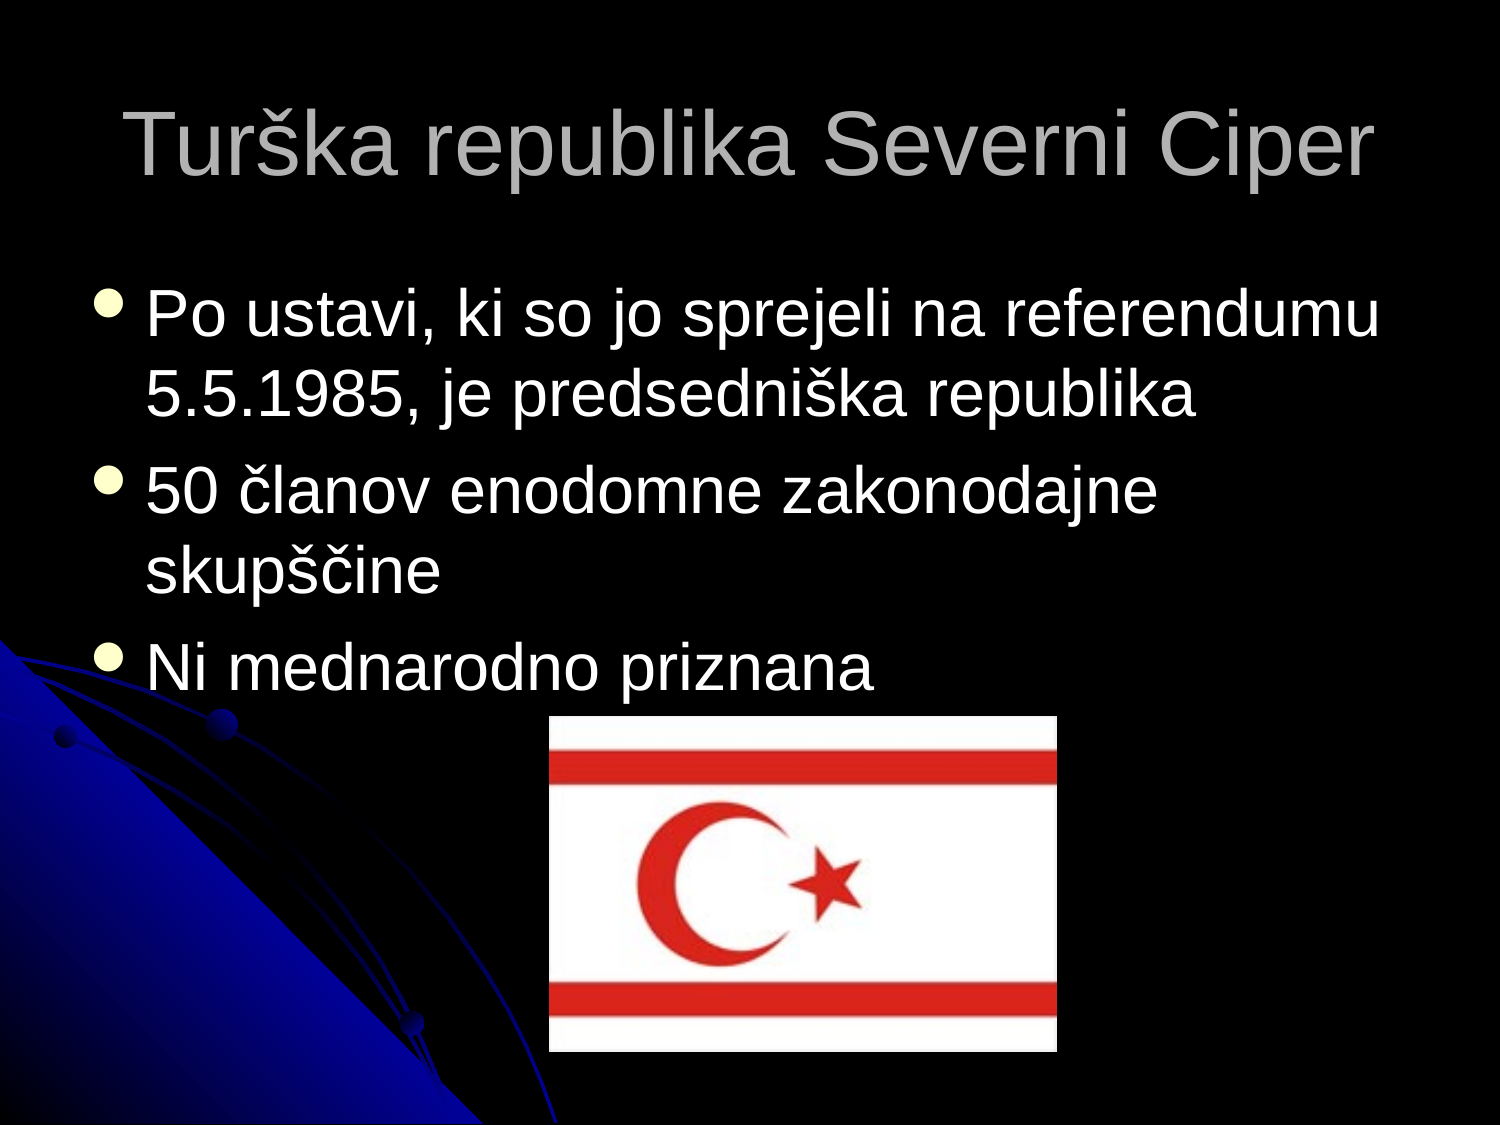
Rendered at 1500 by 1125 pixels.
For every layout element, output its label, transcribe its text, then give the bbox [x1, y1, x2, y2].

title Turška republika Severni Ciper [75, 37, 1425, 241]
list Po ustavi, ki so jo sprejeli na referendumu 5.5.1985, je predsedniška republika 50 članov enodomne zakonodajne skupščine Ni mednarodno priznana [75, 262, 1425, 916]
picture [549, 716, 1057, 1052]
